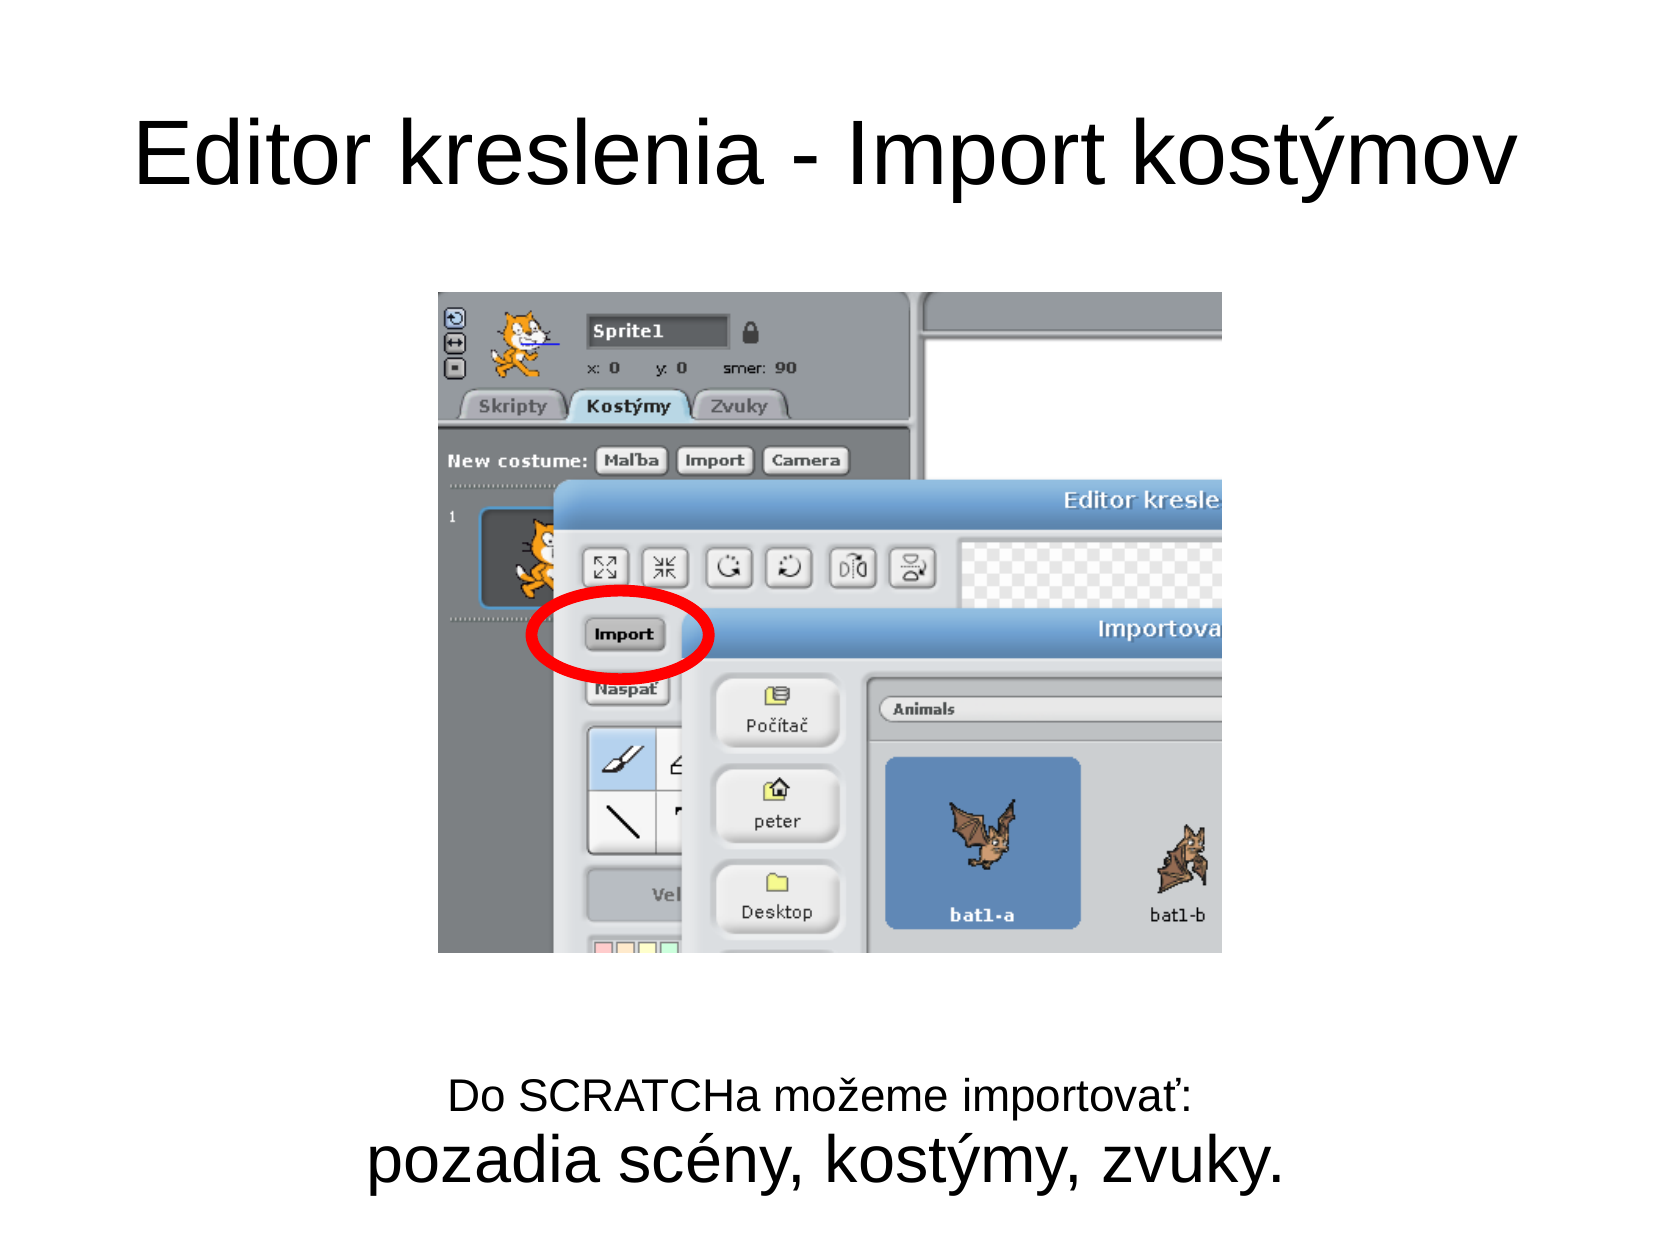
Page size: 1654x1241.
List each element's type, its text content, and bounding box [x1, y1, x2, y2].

text_box Do SCRATCHa možeme importovať: pozadia scény, kostýmy, zvuky. [29, 1062, 1625, 1204]
picture [438, 292, 1222, 953]
title Editor kreslenia - Import kostýmov [82, 56, 1571, 250]
